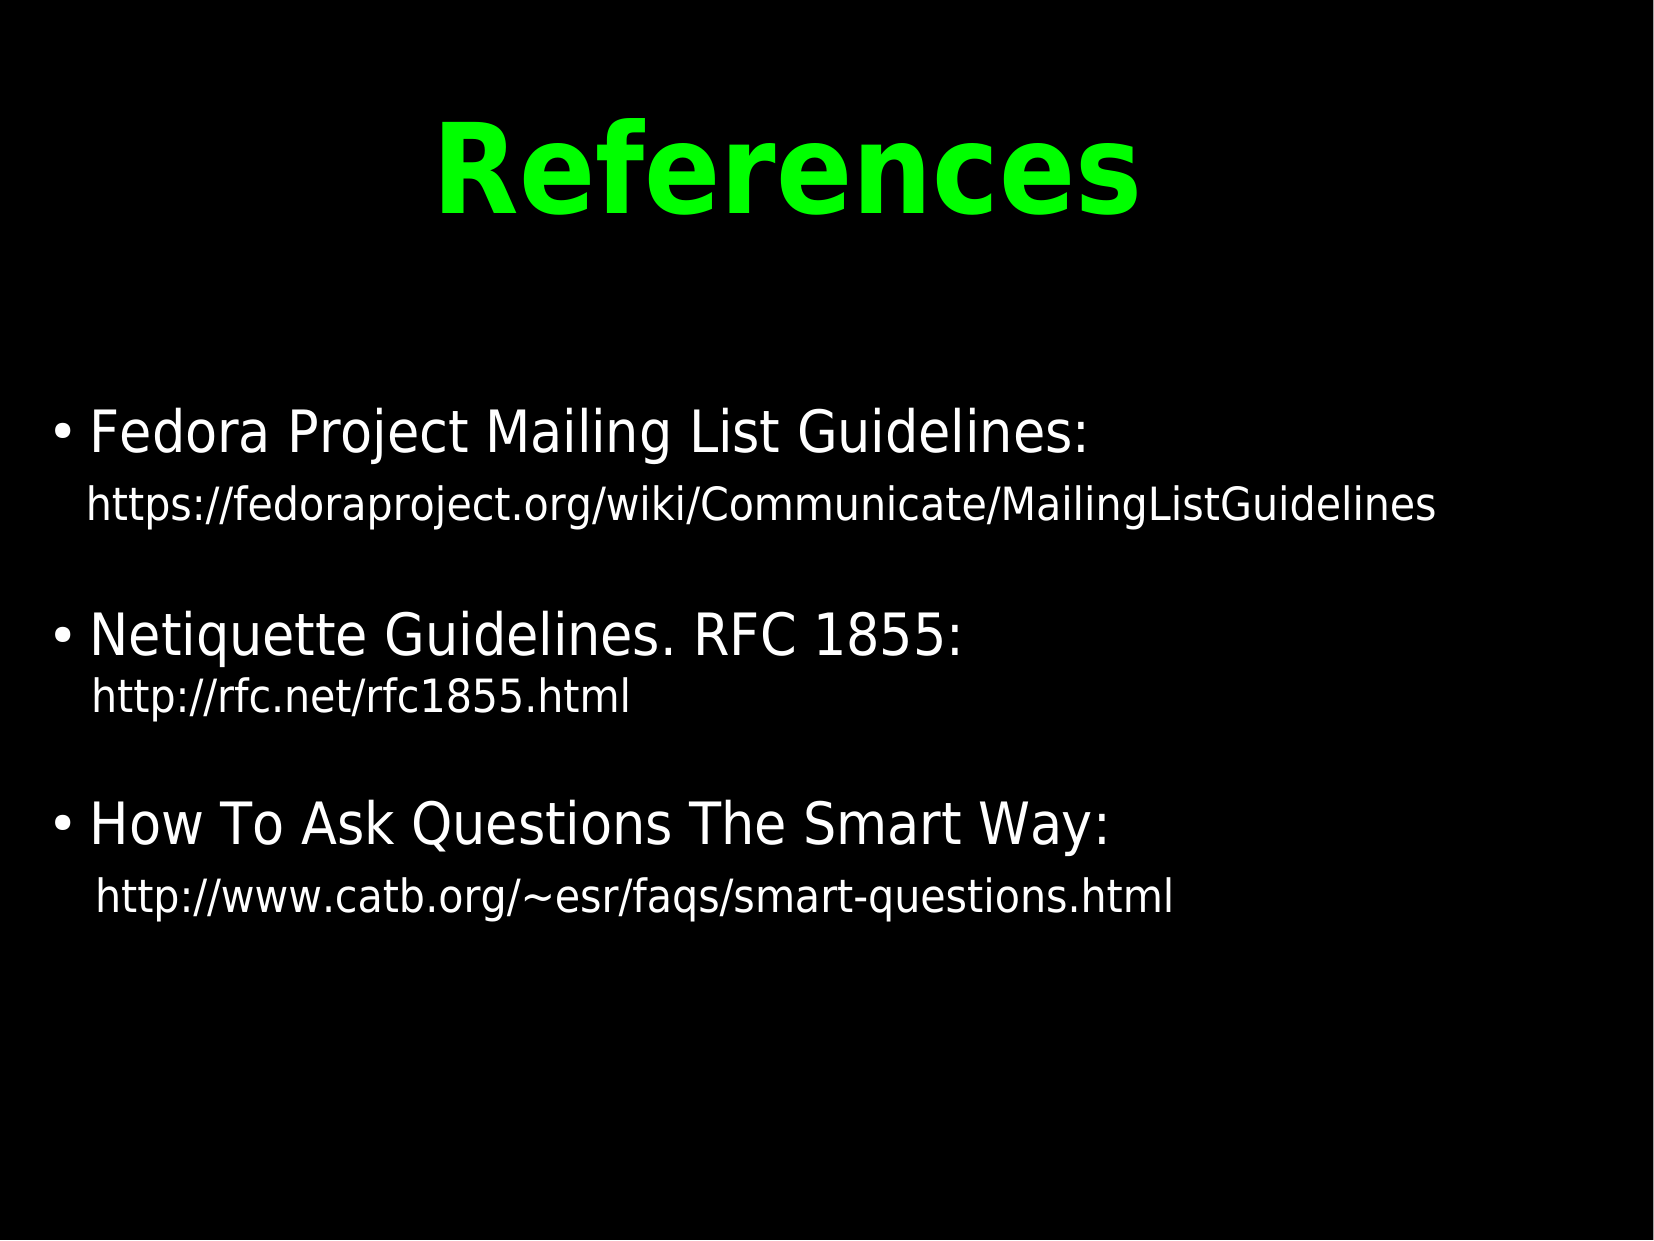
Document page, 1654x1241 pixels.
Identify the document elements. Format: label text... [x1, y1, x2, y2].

text_box Fedora Project Mailing List Guidelines: https://fedoraproject.org/wiki/Communicate/MailingListGuidelines Netiquette Guidelines. RFC 1855: http://rfc.net/rfc1855.html How To Ask Questions The Smart Way: http://www.catb.org/~esr/faqs/smart-questions.html [37, 323, 1613, 937]
text_box References [75, 90, 1501, 251]
